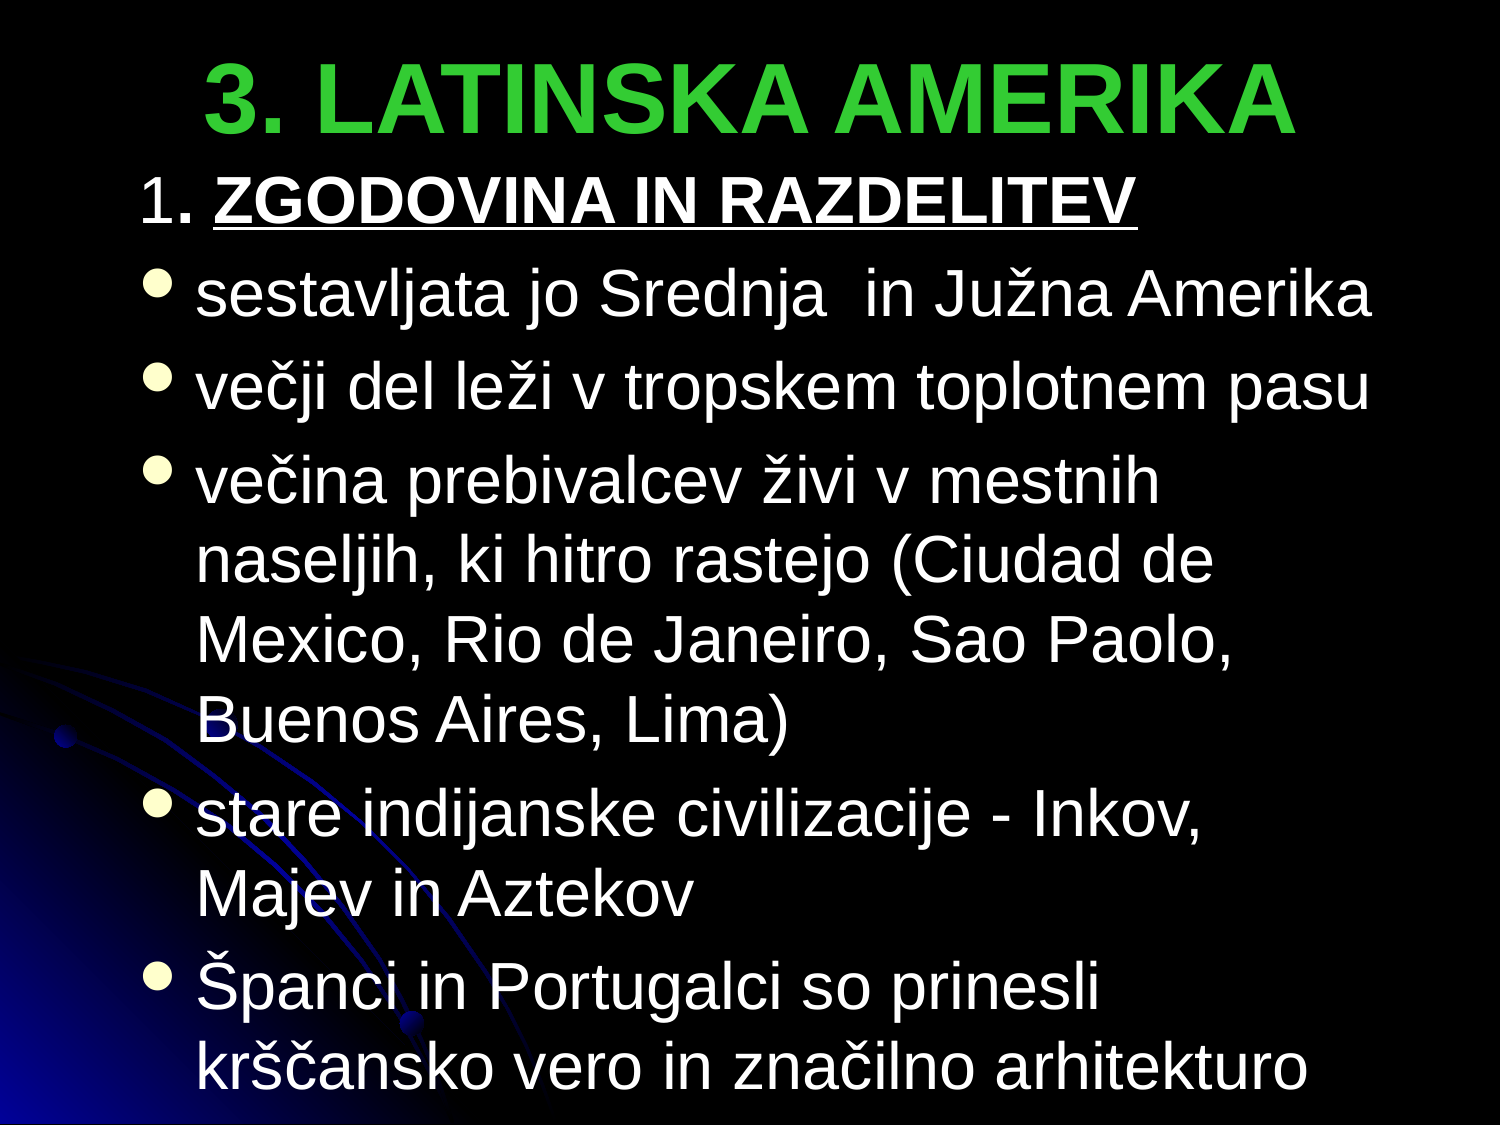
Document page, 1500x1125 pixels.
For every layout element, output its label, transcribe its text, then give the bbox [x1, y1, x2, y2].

title 3. LATINSKA AMERIKA [76, 0, 1427, 187]
list 1. ZGODOVINA IN RAZDELITEV sestavljata jo Srednja in Južna Amerika večji del leži v tropskem toplotnem pasu večina prebivalcev živi v mestnih naseljih, ki hitro rastejo (Ciudad de Mexico, Rio de Janeiro, Sao Paolo, Buenos Aires, Lima) stare indijanske civilizacije - Inkov, Majev in Aztekov Španci in Portugalci so prinesli krščansko vero in značilno arhitekturo [123, 148, 1399, 824]
